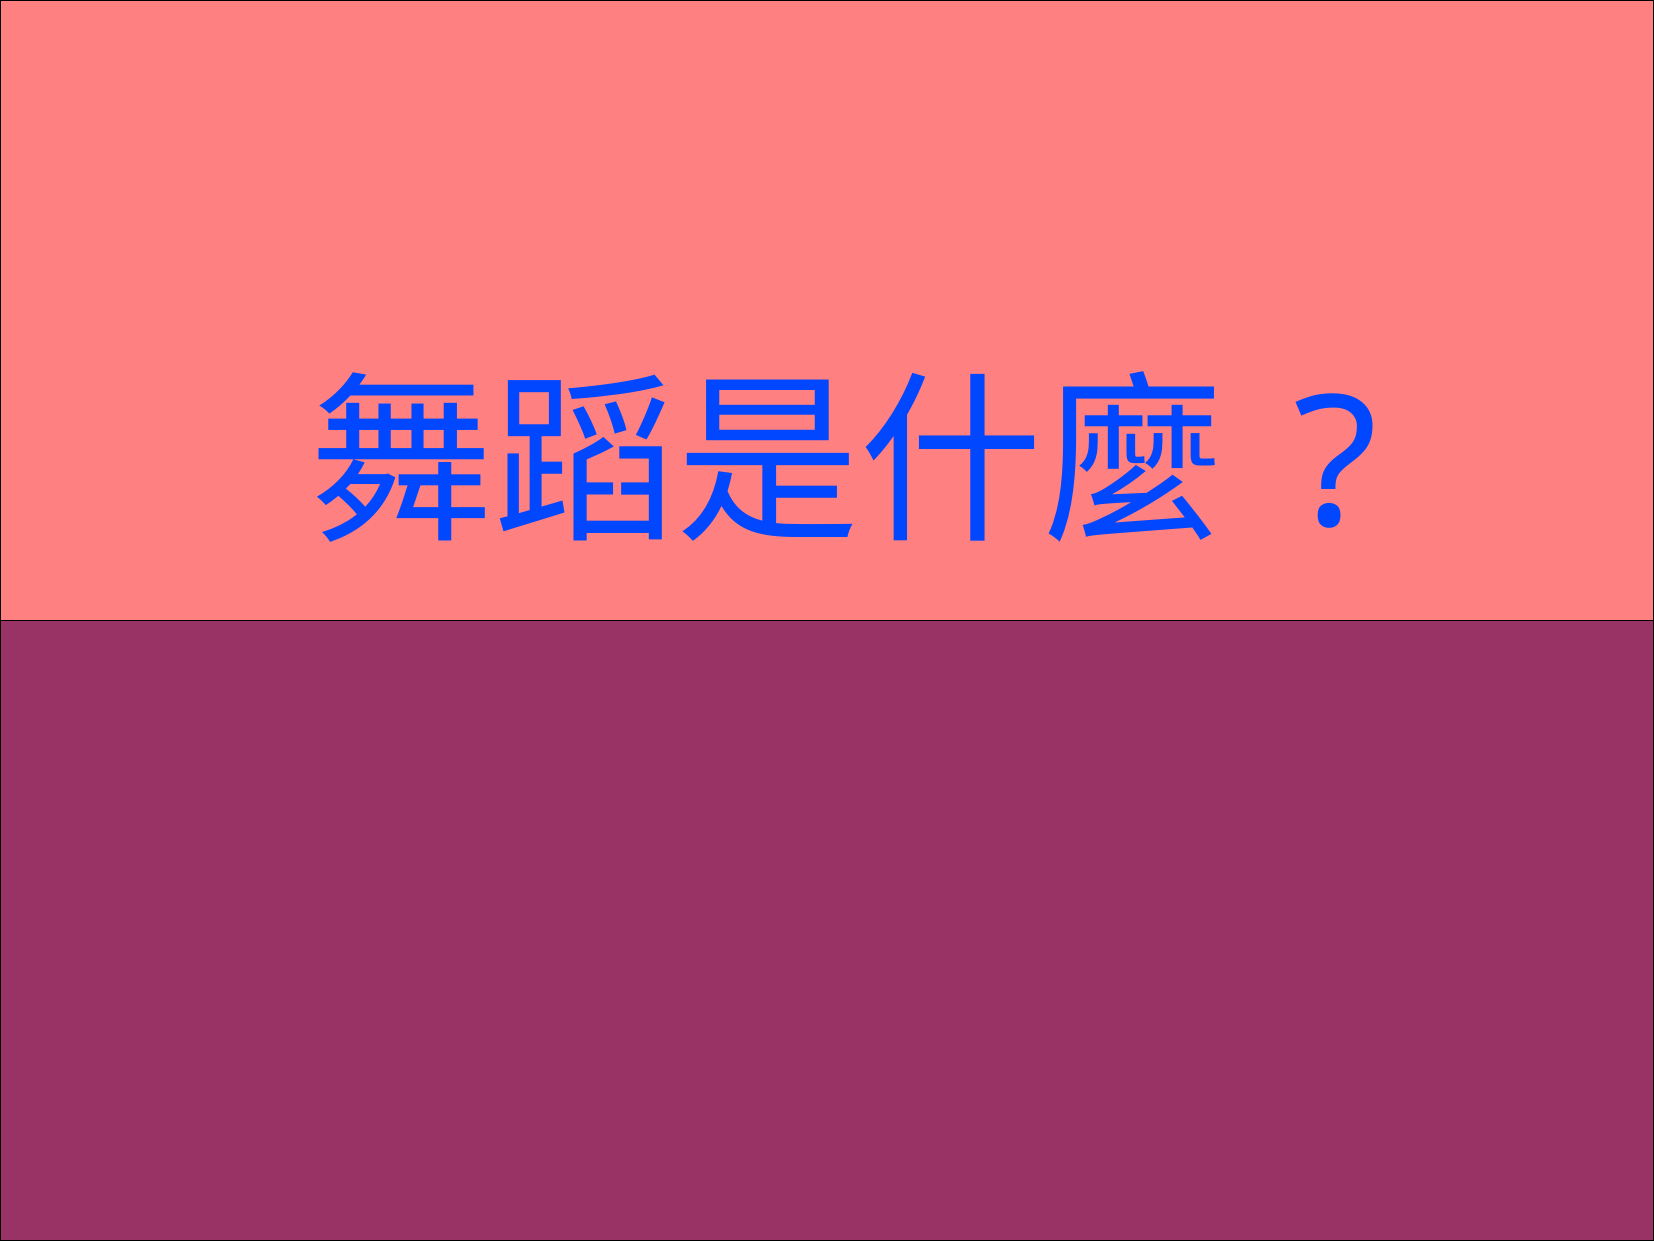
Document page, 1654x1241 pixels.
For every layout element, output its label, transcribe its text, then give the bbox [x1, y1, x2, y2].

text_box 舞蹈是什麼? [295, 306, 1447, 532]
text_box [0, 0, 1654, 1241]
